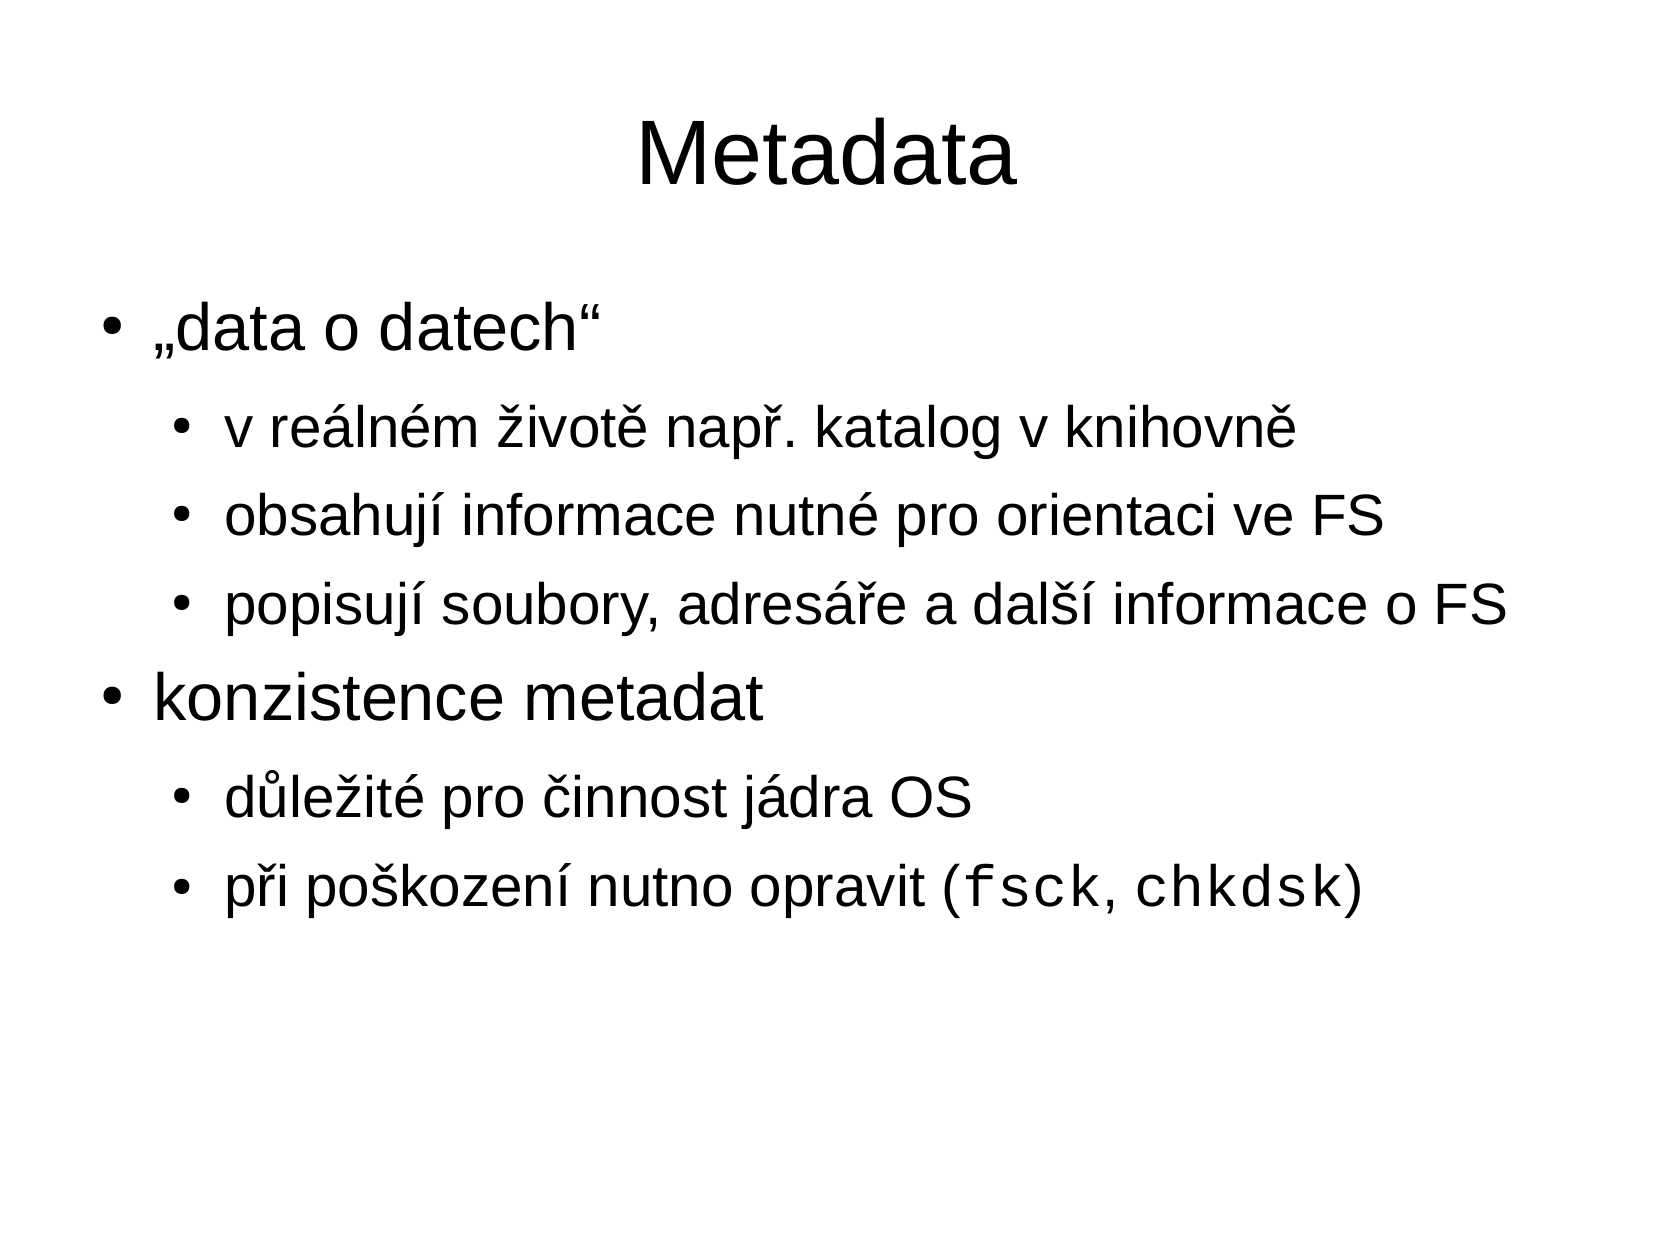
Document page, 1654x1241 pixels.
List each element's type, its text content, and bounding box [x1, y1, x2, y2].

title Metadata [82, 56, 1571, 250]
list „data o datech“ v reálném životě např. katalog v knihovně obsahují informace nutné pro orientaci ve FS popisují soubory, adresáře a další informace o FS konzistence metadat důležité pro činnost jádra OS při poškození nutno opravit (fsck, chkdsk) [82, 290, 1571, 1094]
